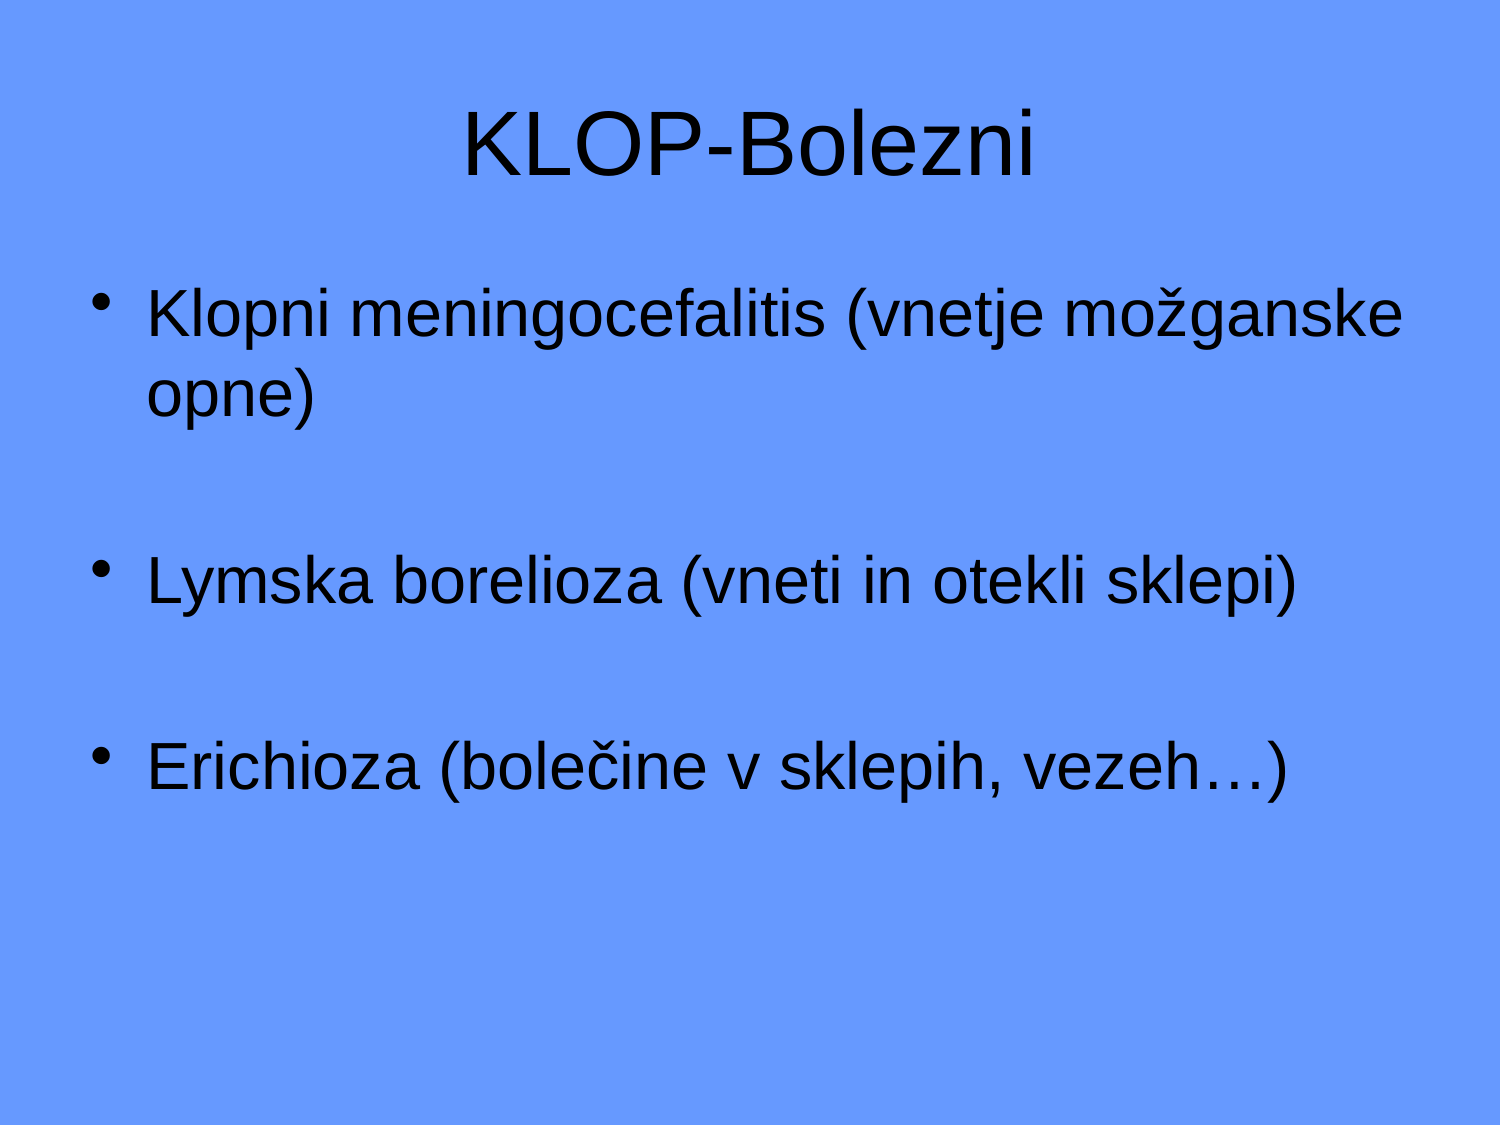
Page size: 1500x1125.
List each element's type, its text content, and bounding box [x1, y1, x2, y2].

title KLOP-Bolezni [75, 45, 1425, 233]
list Klopni meningocefalitis (vnetje možganske opne) Lymska borelioza (vneti in otekli sklepi) Erichioza (bolečine v sklepih, vezeh…) [75, 262, 1425, 1005]
